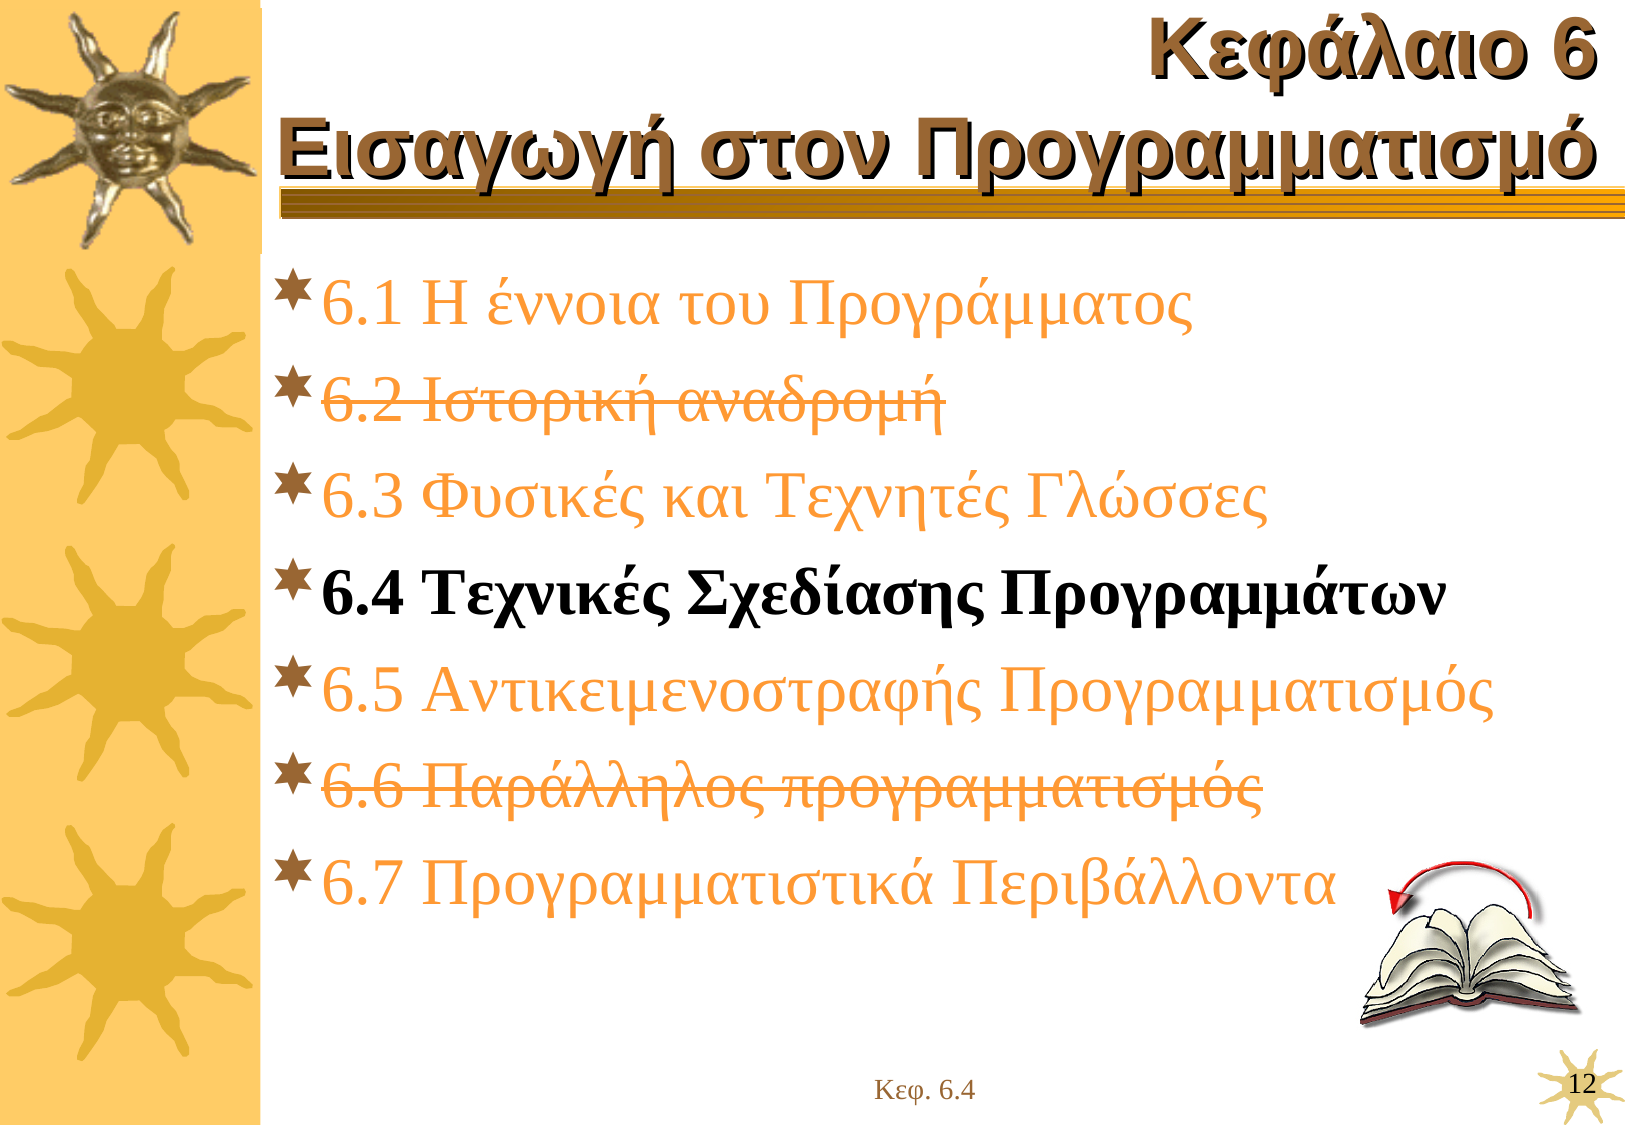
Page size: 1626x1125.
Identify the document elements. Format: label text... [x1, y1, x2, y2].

picture [1, 8, 262, 254]
text_box Κεφάλαιο 6 Εισαγωγή στον Προγραμματισμό [12, 99, 1613, 201]
list 6.1 Η έννοια του Προγράμματος 6.2 Ιστορική αναδρομή 6.3 Φυσικές και Τεχνητές Γλώσσες 6.4 Τεχνικές Σχεδίασης Προγραμμάτων 6.5 Αντικειμενοστραφής Προγραμματισμός 6.6 Παράλληλος προγραμματισμός 6.7 Προγραμματιστικά Περιβάλλοντα [249, 249, 1600, 1026]
picture [1347, 824, 1592, 1051]
